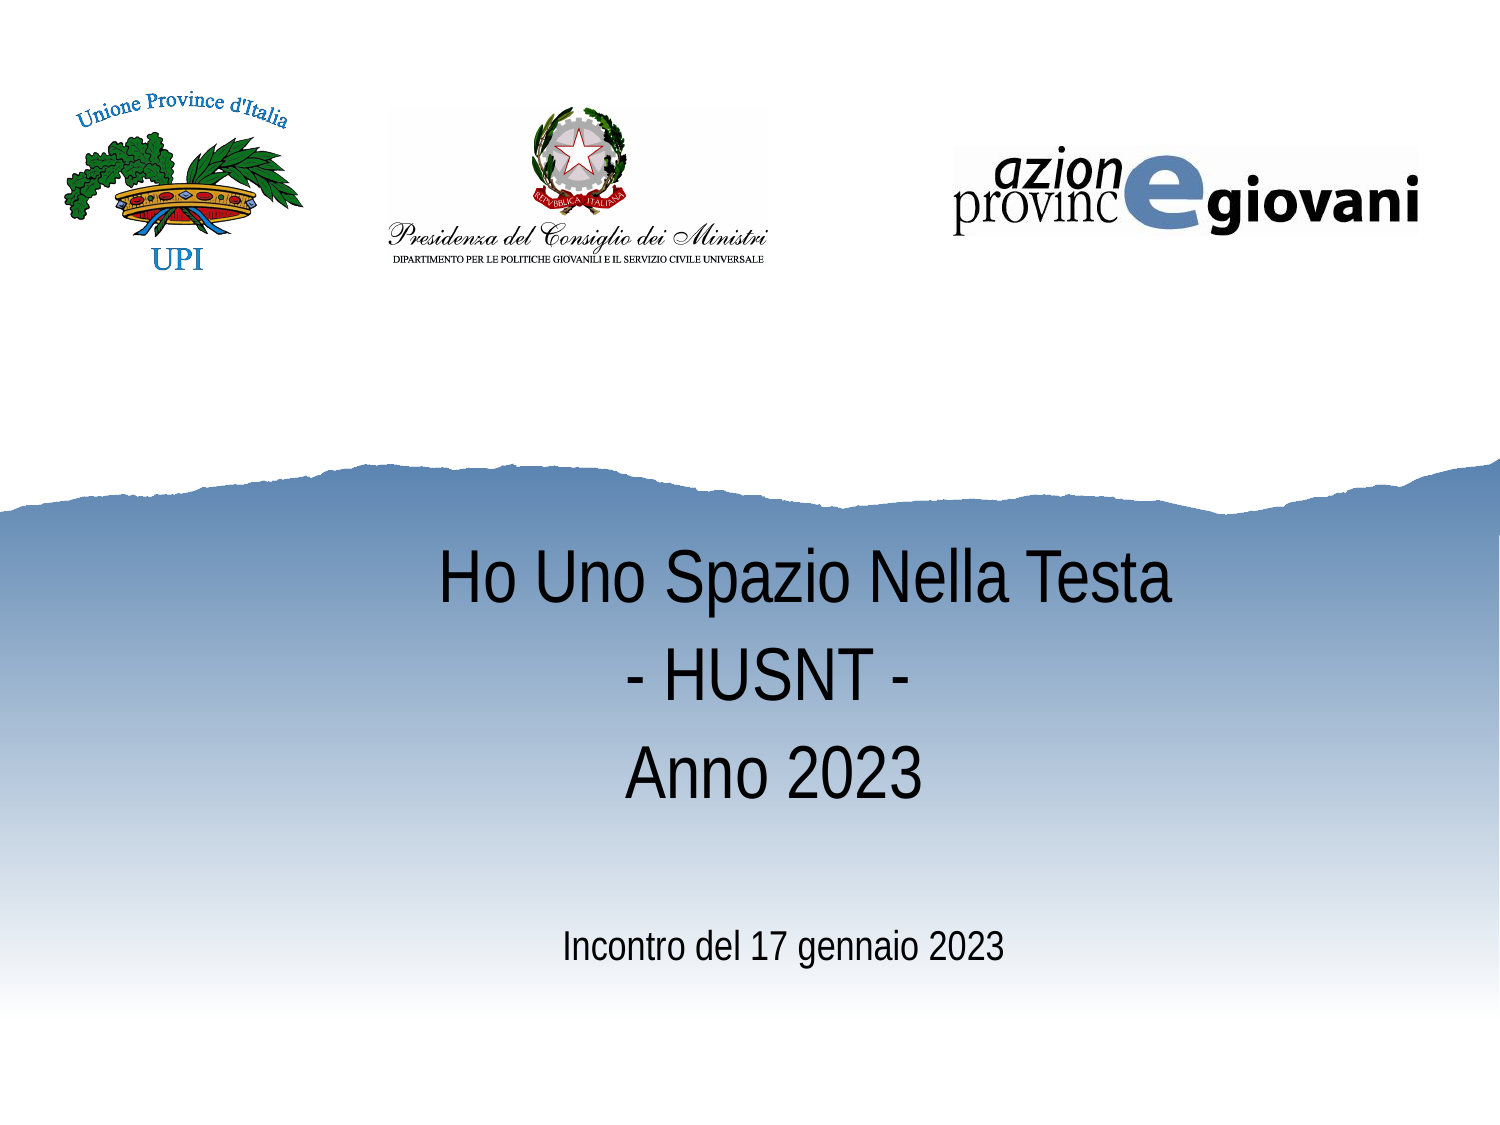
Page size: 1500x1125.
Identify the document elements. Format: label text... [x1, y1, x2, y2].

text_box [0, 0, 1500, 1125]
picture [59, 88, 307, 275]
picture [953, 146, 1418, 236]
text_box Ho Uno Spazio Nella Testa - HUSNT - Anno 2023 Incontro del 17 gennaio 2023 [123, 519, 1299, 1108]
picture [388, 107, 768, 266]
